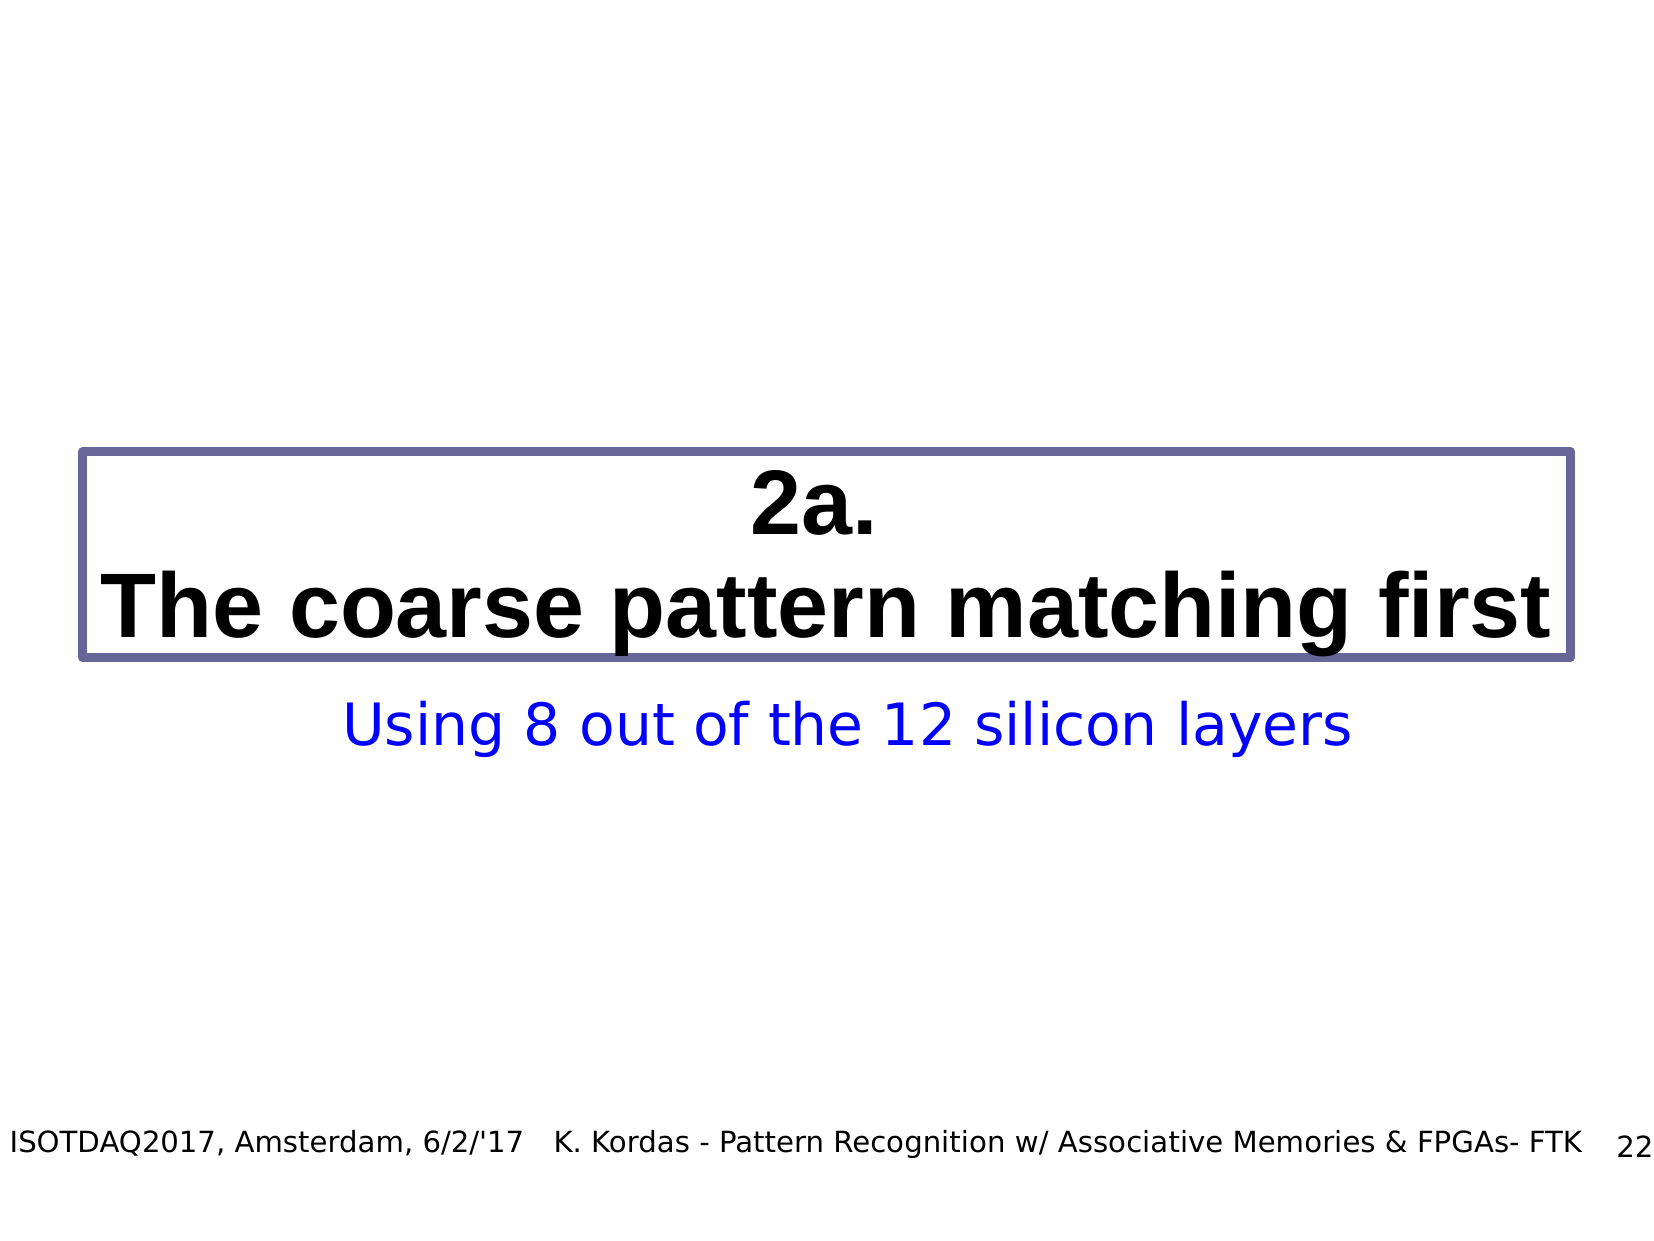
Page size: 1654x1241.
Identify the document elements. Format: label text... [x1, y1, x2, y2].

title 2a. The coarse pattern matching first [82, 451, 1571, 658]
text_box Using 8 out of the 12 silicon layers [327, 684, 1369, 768]
